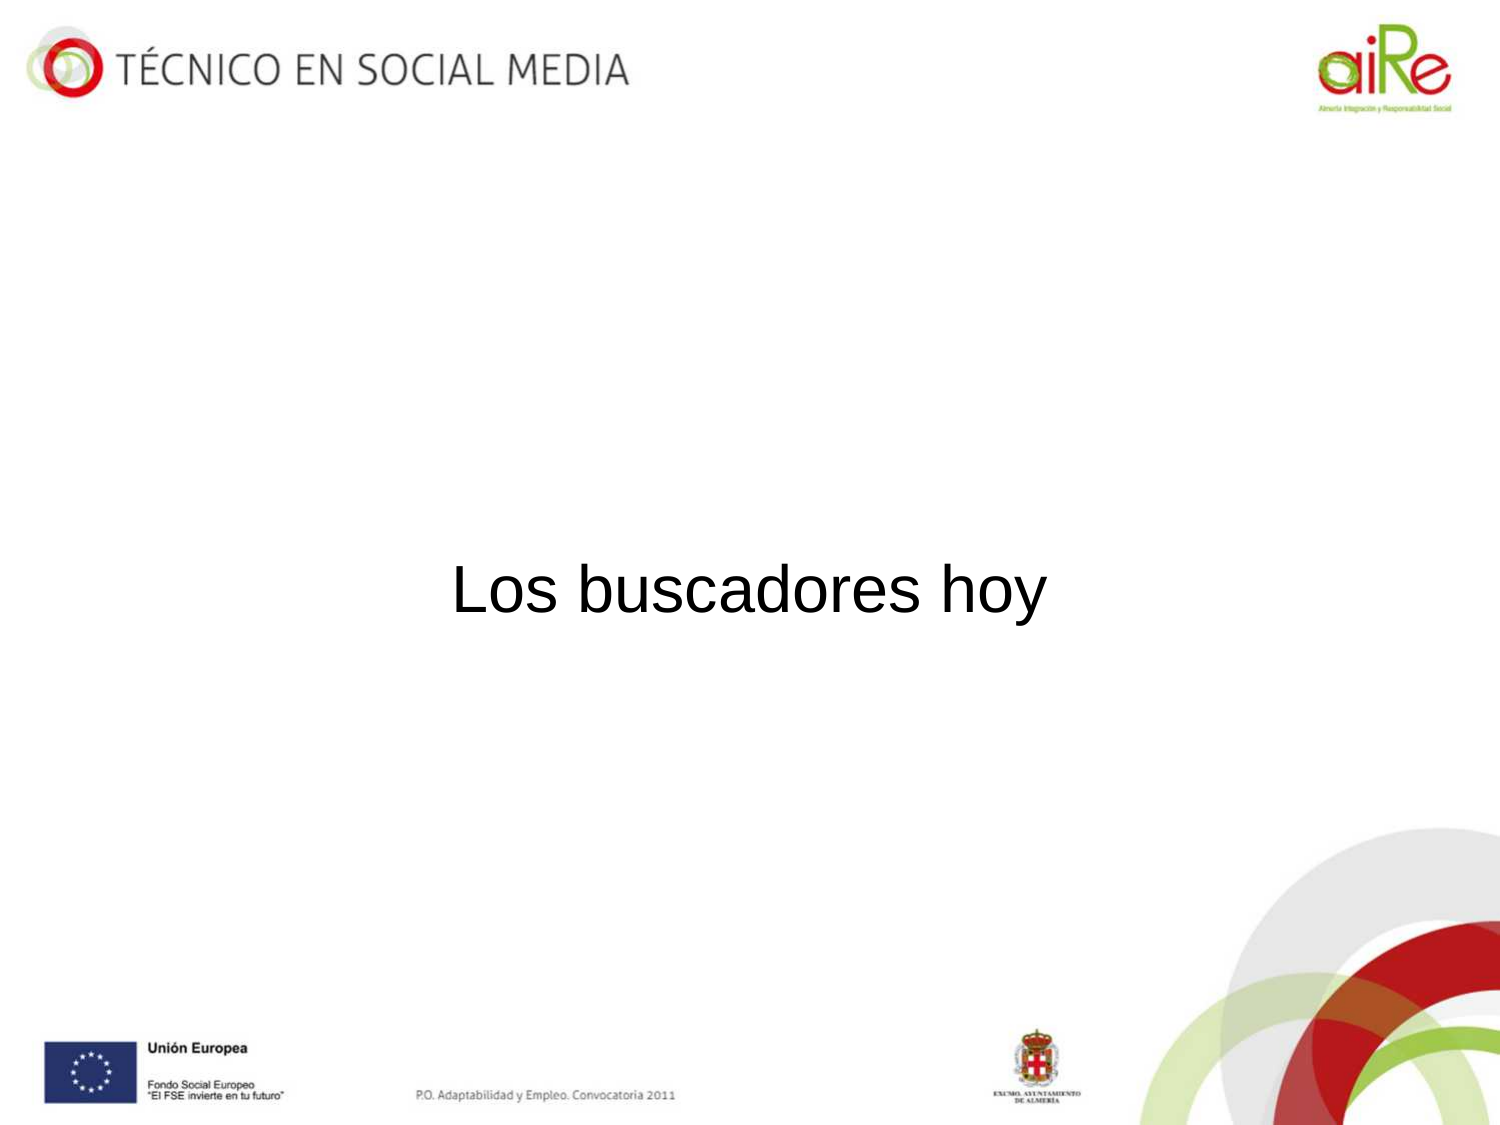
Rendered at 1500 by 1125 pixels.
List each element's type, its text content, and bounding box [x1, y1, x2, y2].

subtitle Los buscadores hoy [75, 263, 1425, 916]
picture [0, 0, 1500, 1125]
